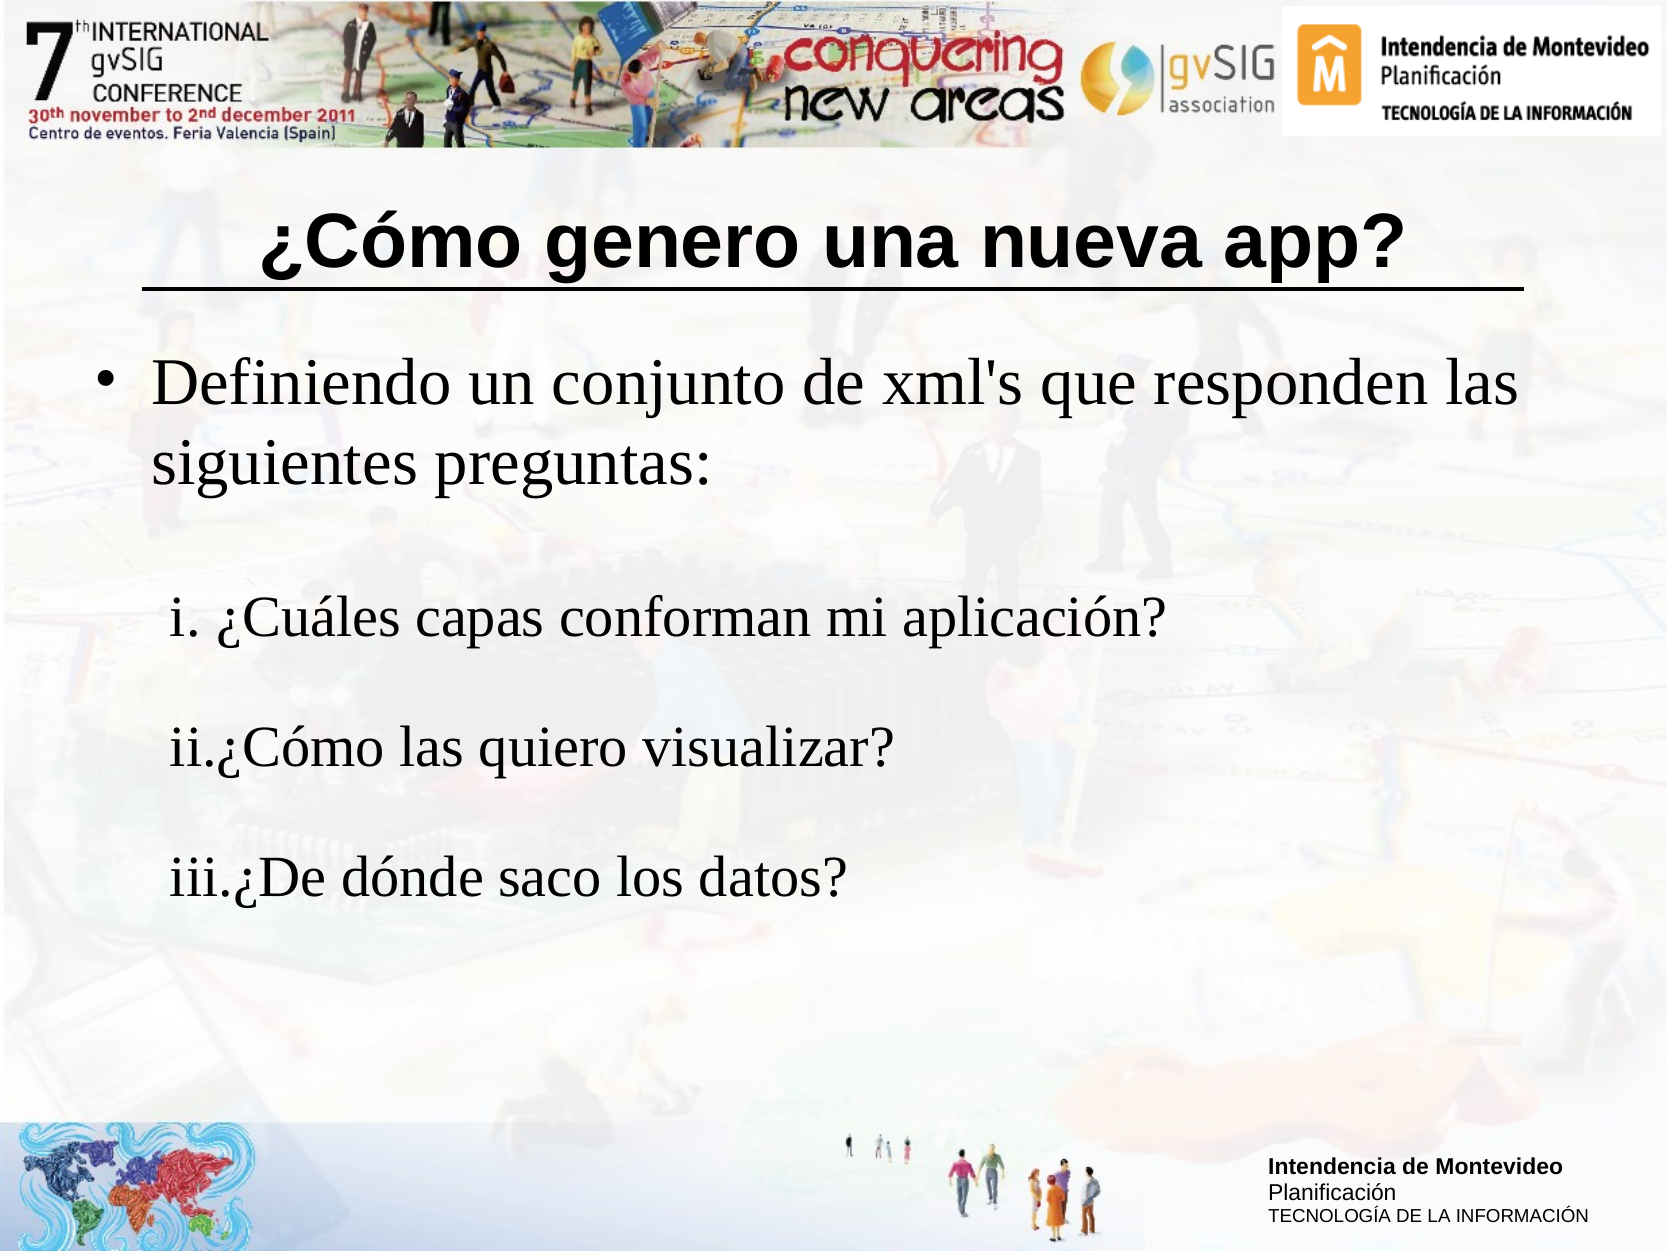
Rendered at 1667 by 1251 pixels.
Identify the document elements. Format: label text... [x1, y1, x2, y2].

title ¿Cómo genero una nueva app? [124, 182, 1542, 291]
text_box Definiendo un conjunto de xml's que responden las siguientes preguntas: ¿Cuáles capas conforman mi aplicación? ¿Cómo las quiero visualizar? ¿De dónde saco los datos? [80, 330, 1630, 976]
picture [0, 0, 1667, 1251]
